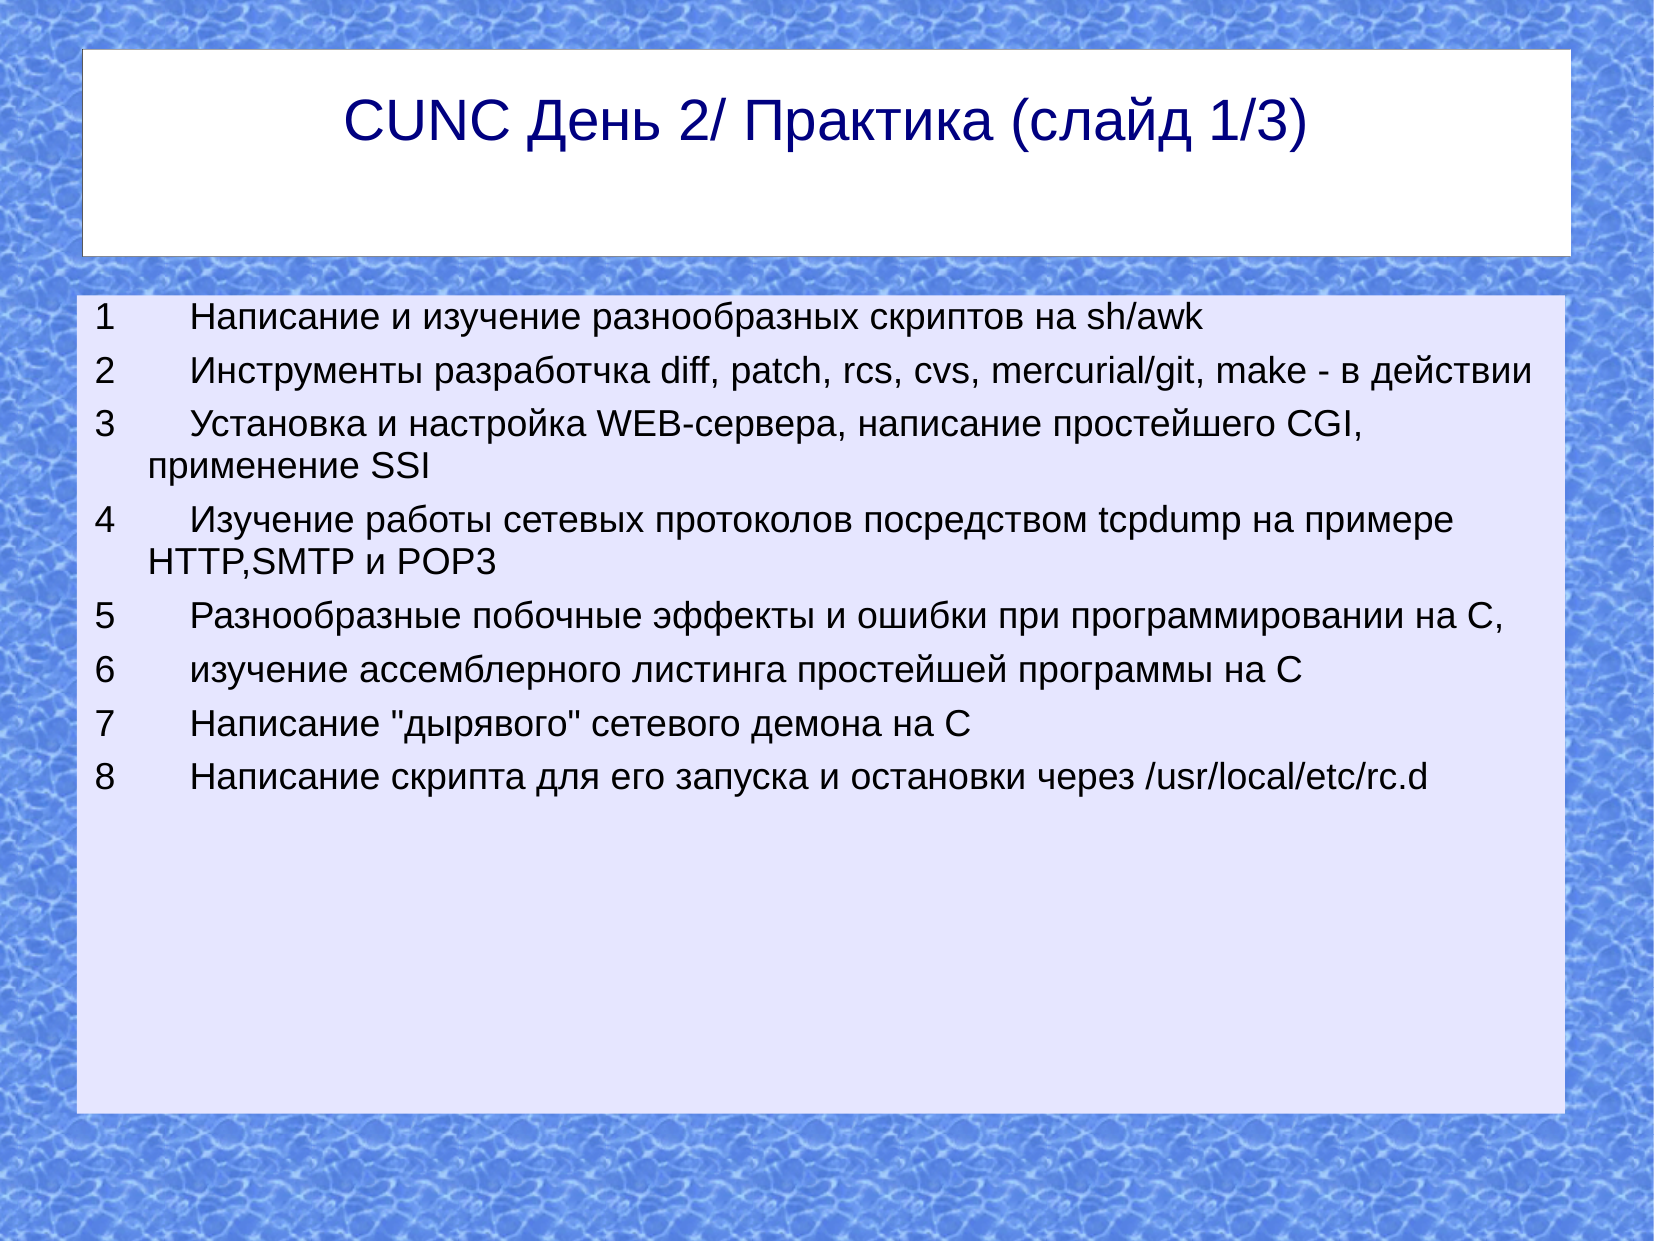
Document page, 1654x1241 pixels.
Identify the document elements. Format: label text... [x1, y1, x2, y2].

title CUNC День 2/ Практика (слайд 1/3) [82, 49, 1571, 257]
list Написание и изучение разнообразных скриптов на sh/awk Инструменты разработчка diff, patch, rcs, cvs, mercurial/git, make - в действии Установка и настройка WEB-сервера, написание простейшего CGI, применение SSI Изучение работы сетевых протоколов посредством tcpdump на примере HTTP,SMTP и POP3 Разнообразные побочные эффекты и ошибки при программировании на C, изучение ассемблерного листинга простейшей программы на C Написание "дырявого" сетевого демона на C Написание скрипта для его запуска и остановки через /usr/local/etc/rc.d [76, 295, 1565, 1114]
picture [0, 0, 1654, 1241]
